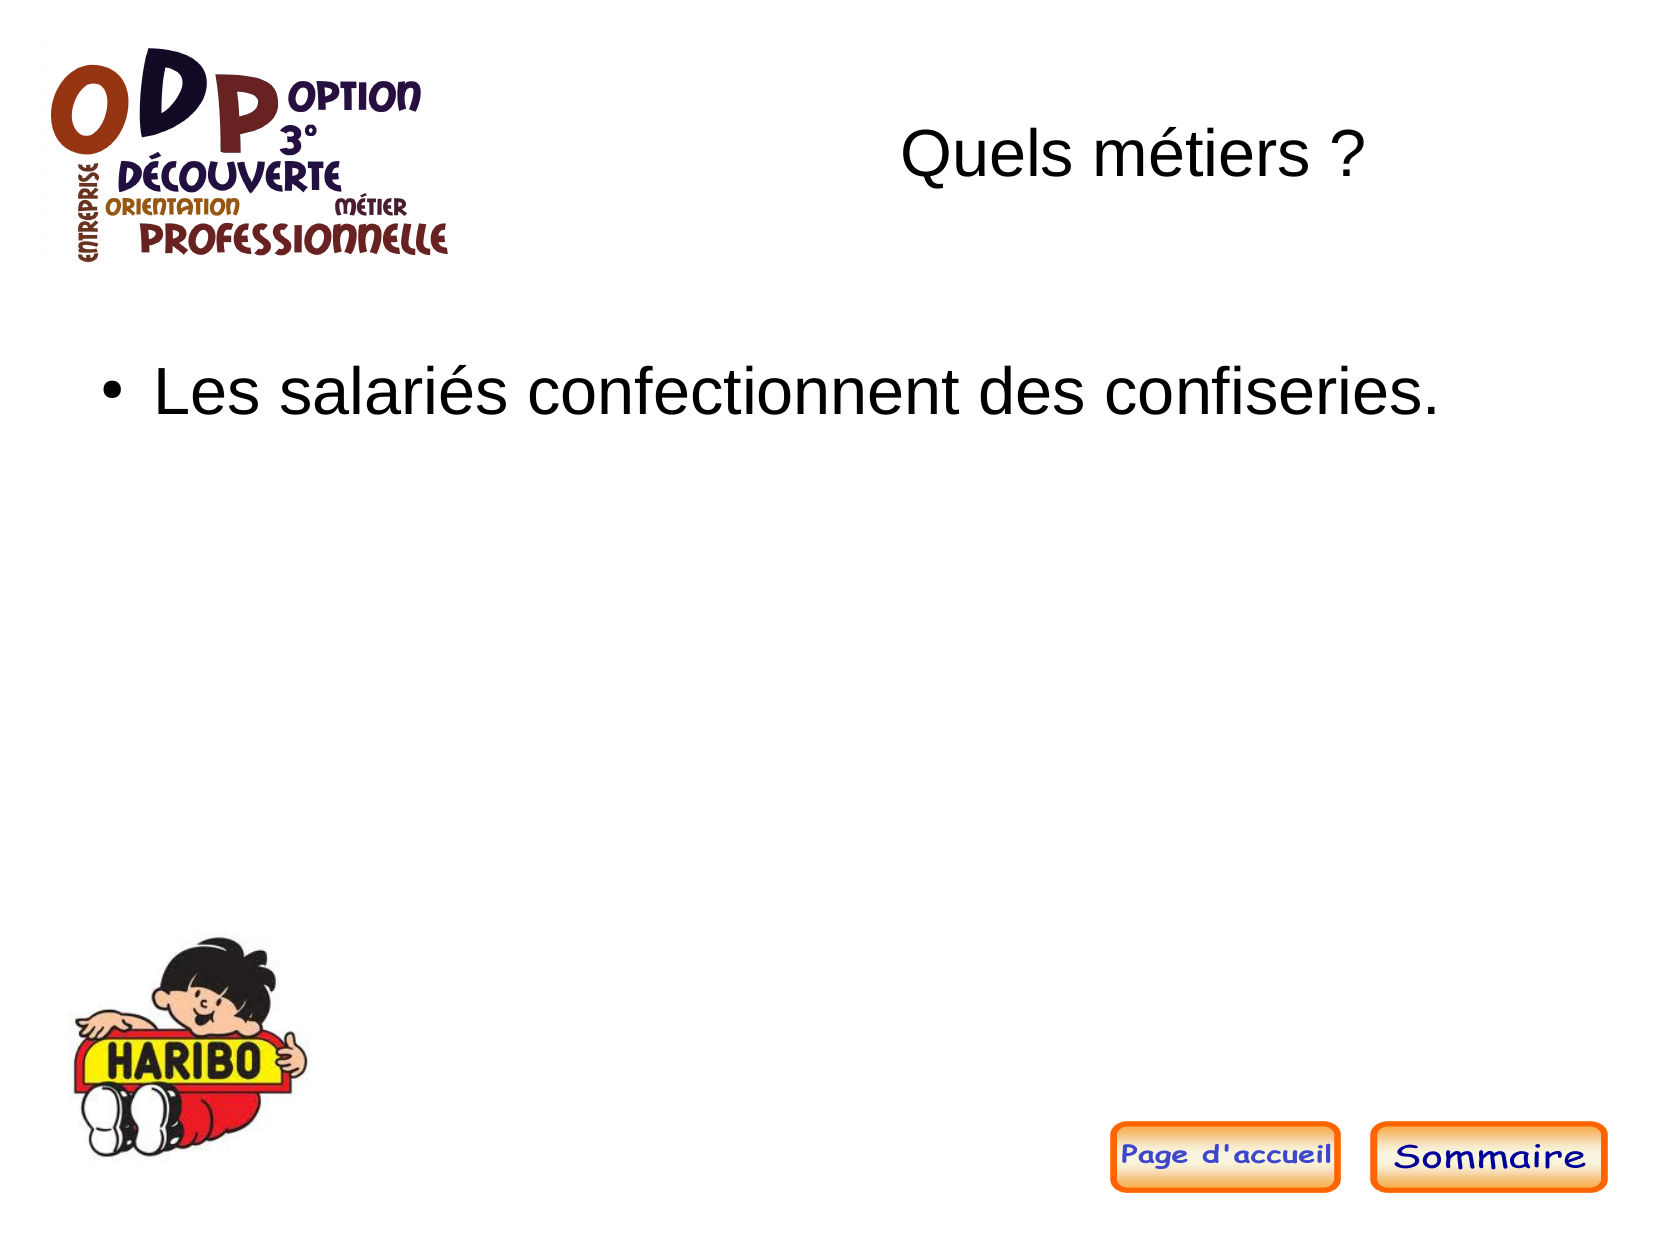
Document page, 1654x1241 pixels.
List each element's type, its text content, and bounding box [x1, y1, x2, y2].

picture [49, 911, 331, 1193]
picture [43, 41, 455, 266]
picture [1370, 1121, 1608, 1193]
list Les salariés confectionnent des confiseries. [82, 354, 1571, 1109]
title Quels métiers ? [637, 49, 1630, 257]
picture [1110, 1121, 1341, 1193]
